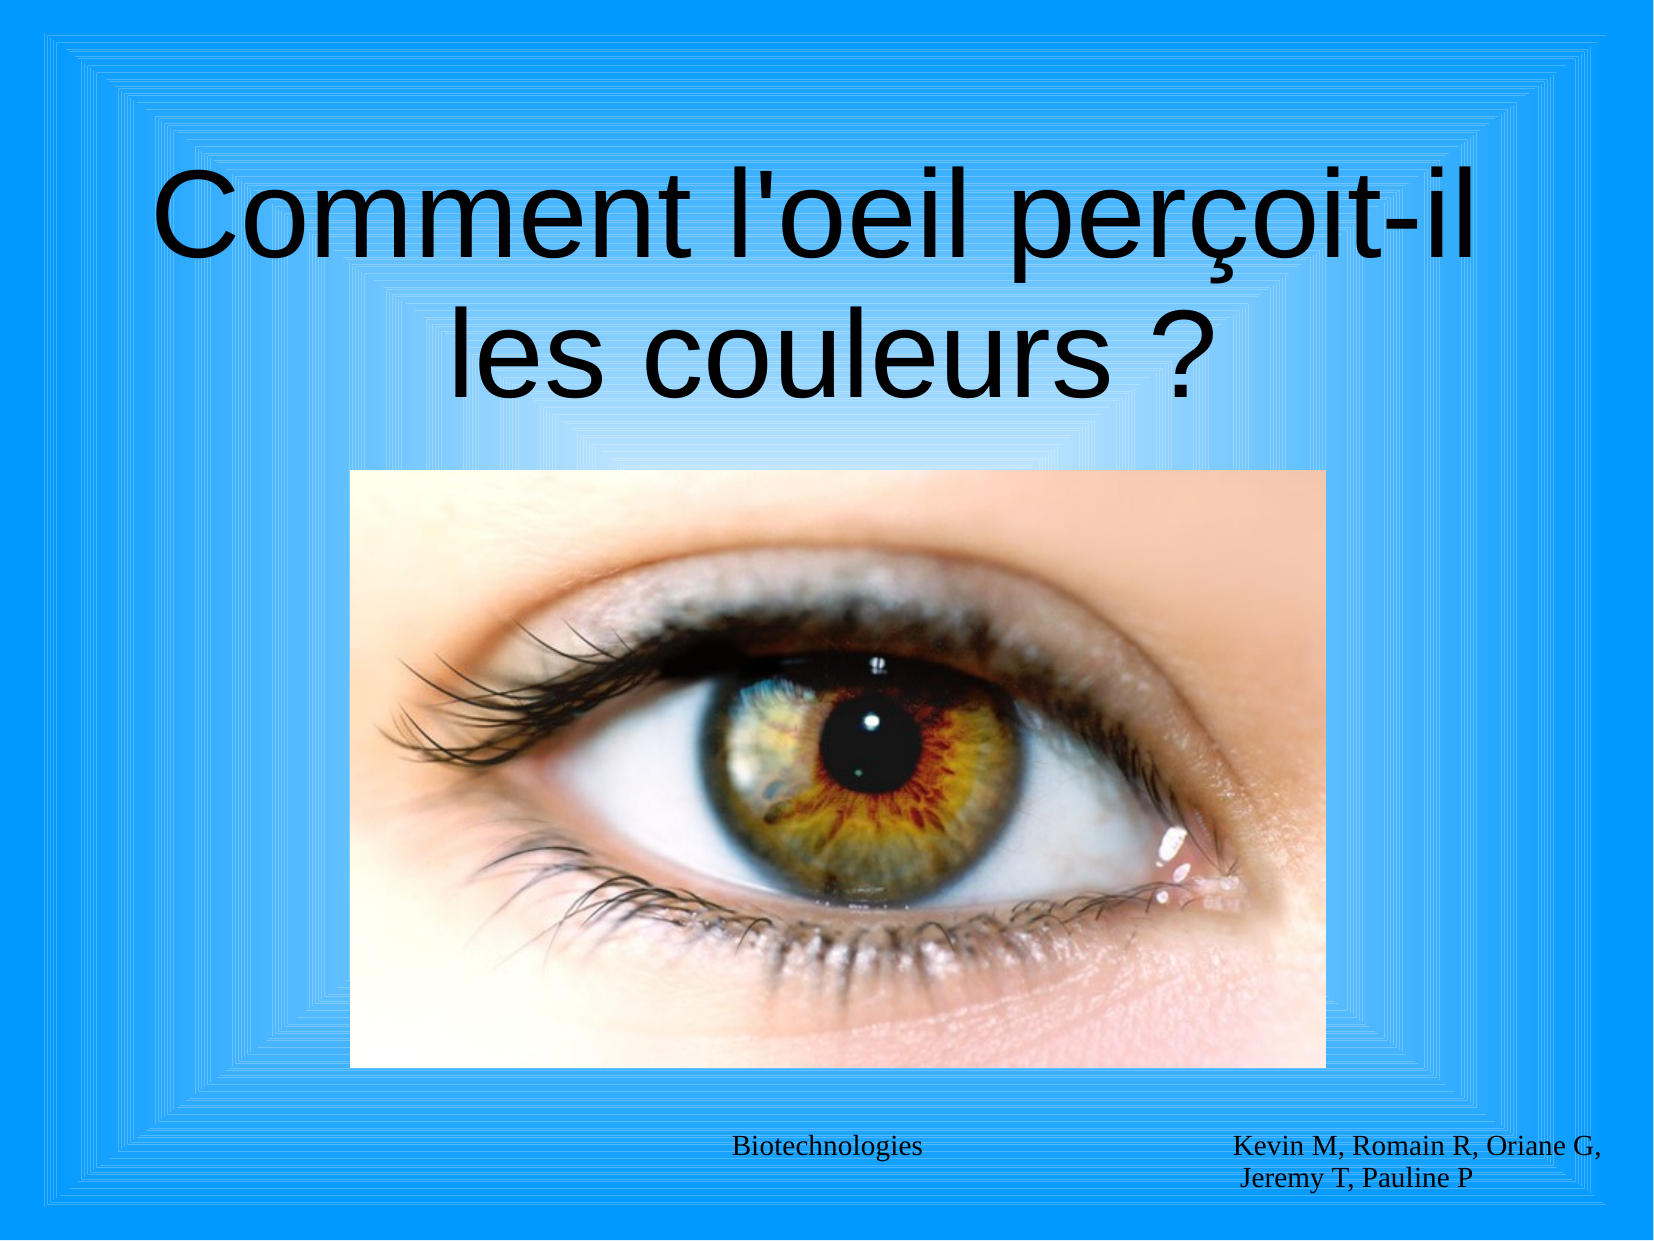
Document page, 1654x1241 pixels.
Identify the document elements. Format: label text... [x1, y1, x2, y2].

subtitle Comment l'oeil perçoit-il les couleurs ? [88, 0, 1577, 686]
picture [350, 470, 1326, 1068]
